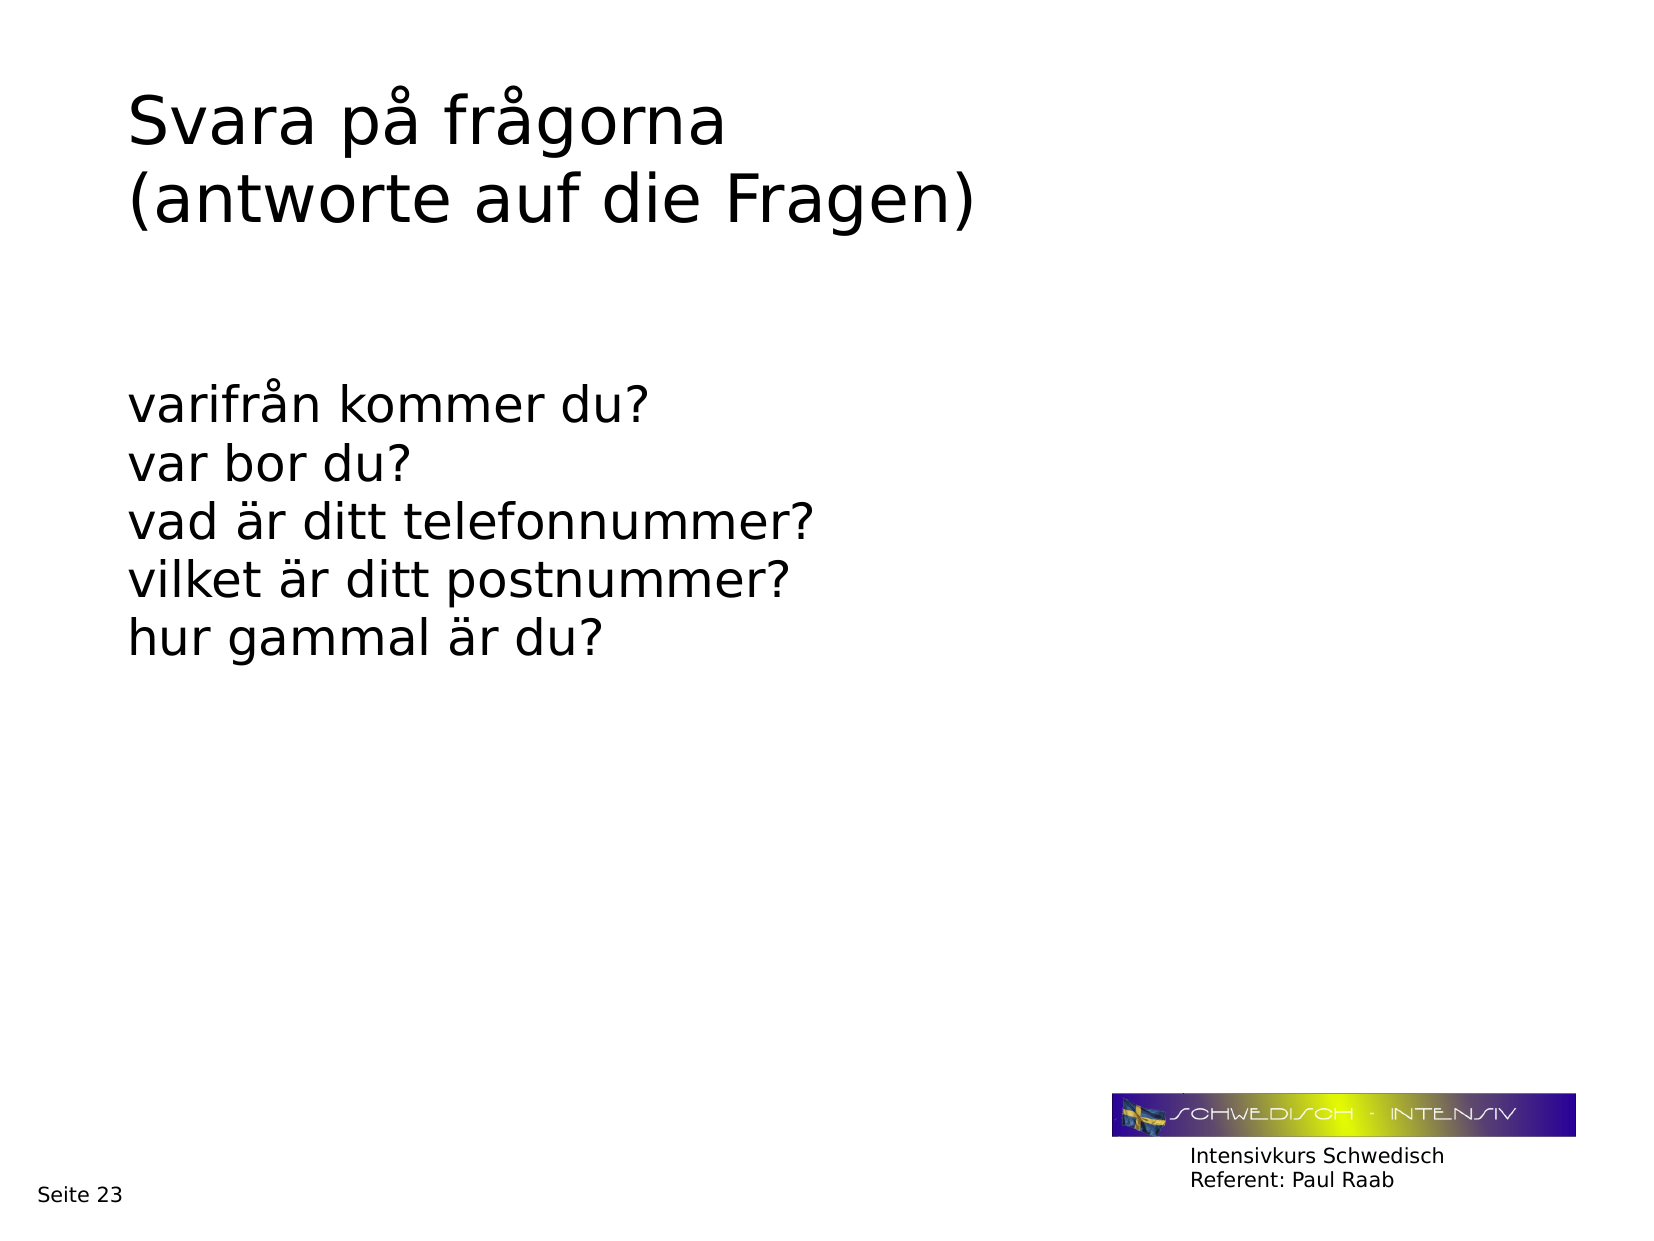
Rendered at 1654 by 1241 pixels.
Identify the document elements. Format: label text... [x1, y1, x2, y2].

text_box Svara på frågorna (antworte auf die Fragen) [112, 75, 1051, 246]
text_box varifrån kommer du? var bor du? vad är ditt telefonnummer? vilket är ditt postnummer? hur gammal är du? [112, 369, 1051, 676]
picture [1112, 1093, 1576, 1137]
